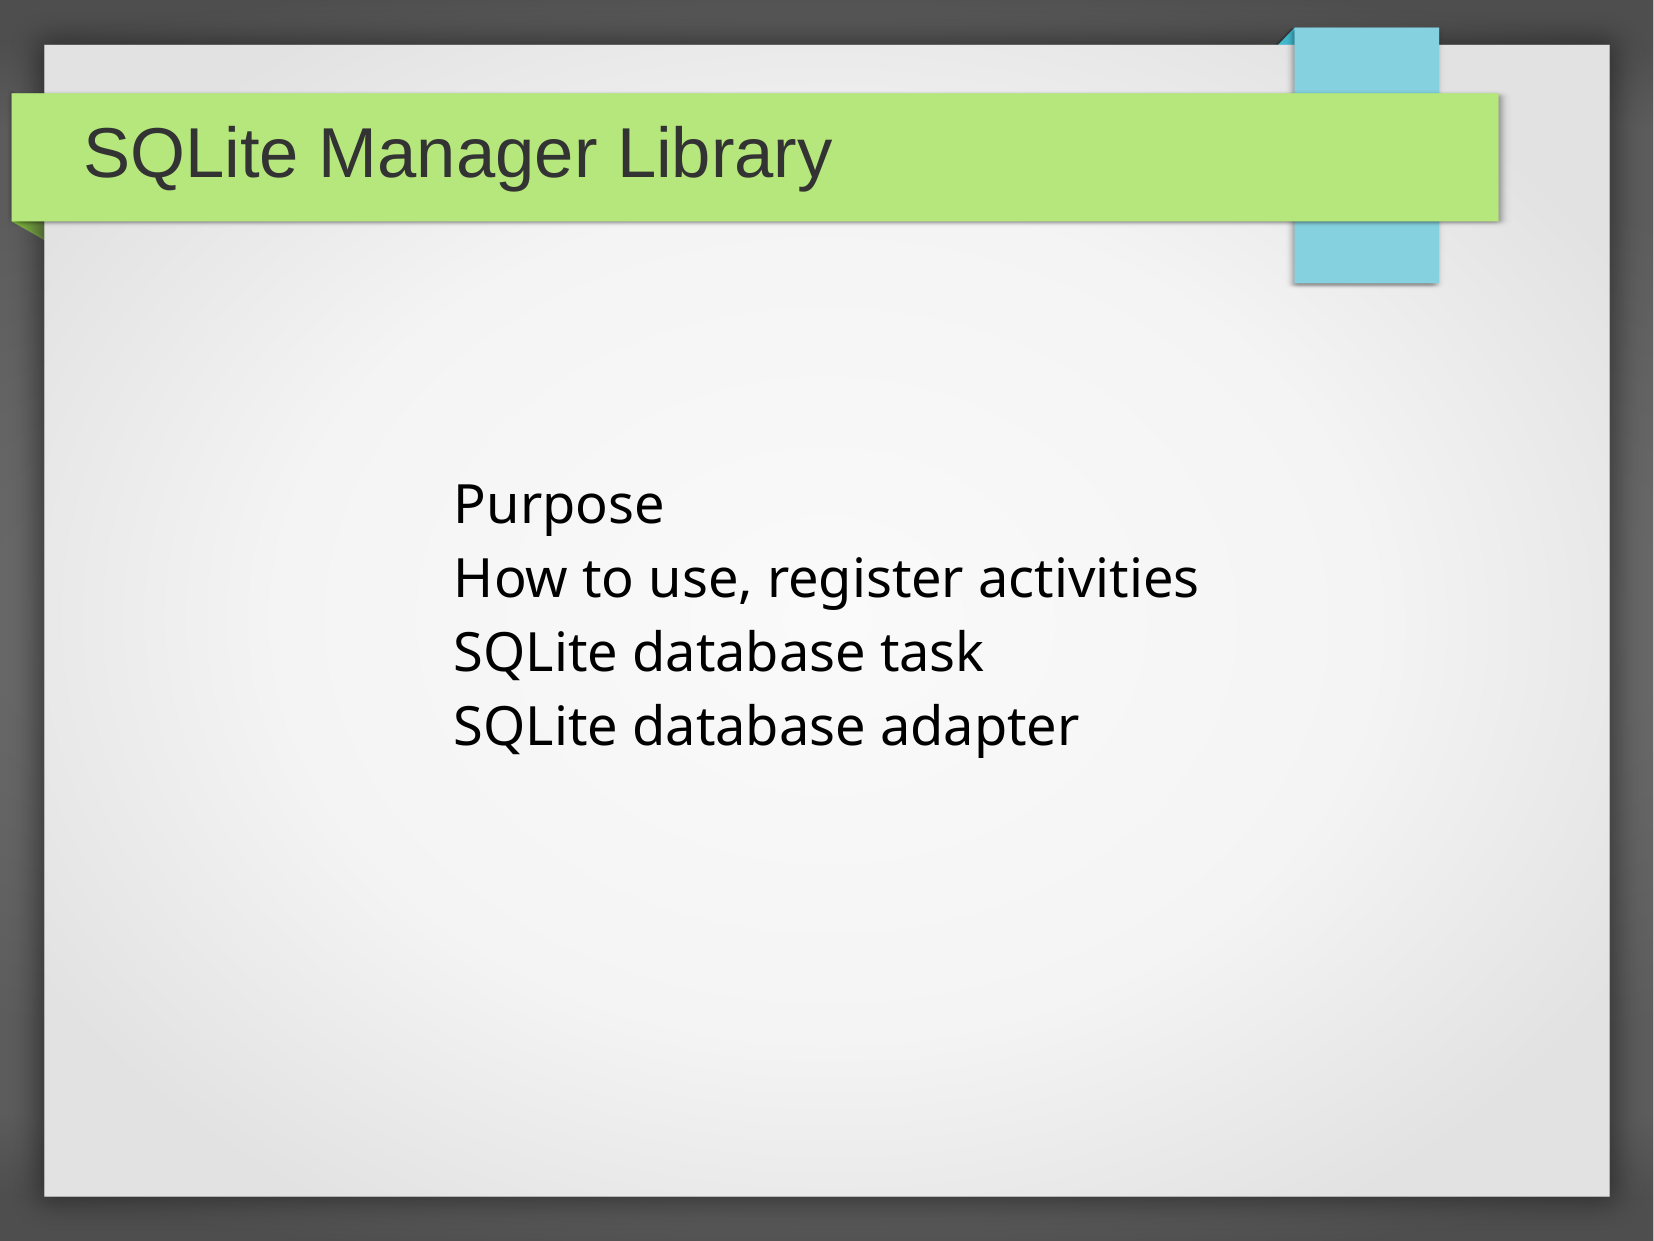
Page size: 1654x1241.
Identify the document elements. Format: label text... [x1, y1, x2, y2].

picture [0, 0, 1654, 1241]
title SQLite Manager Library [83, 49, 1572, 257]
text_box Purpose How to use, register activities SQLite database task SQLite database adapter [83, 290, 1572, 1010]
